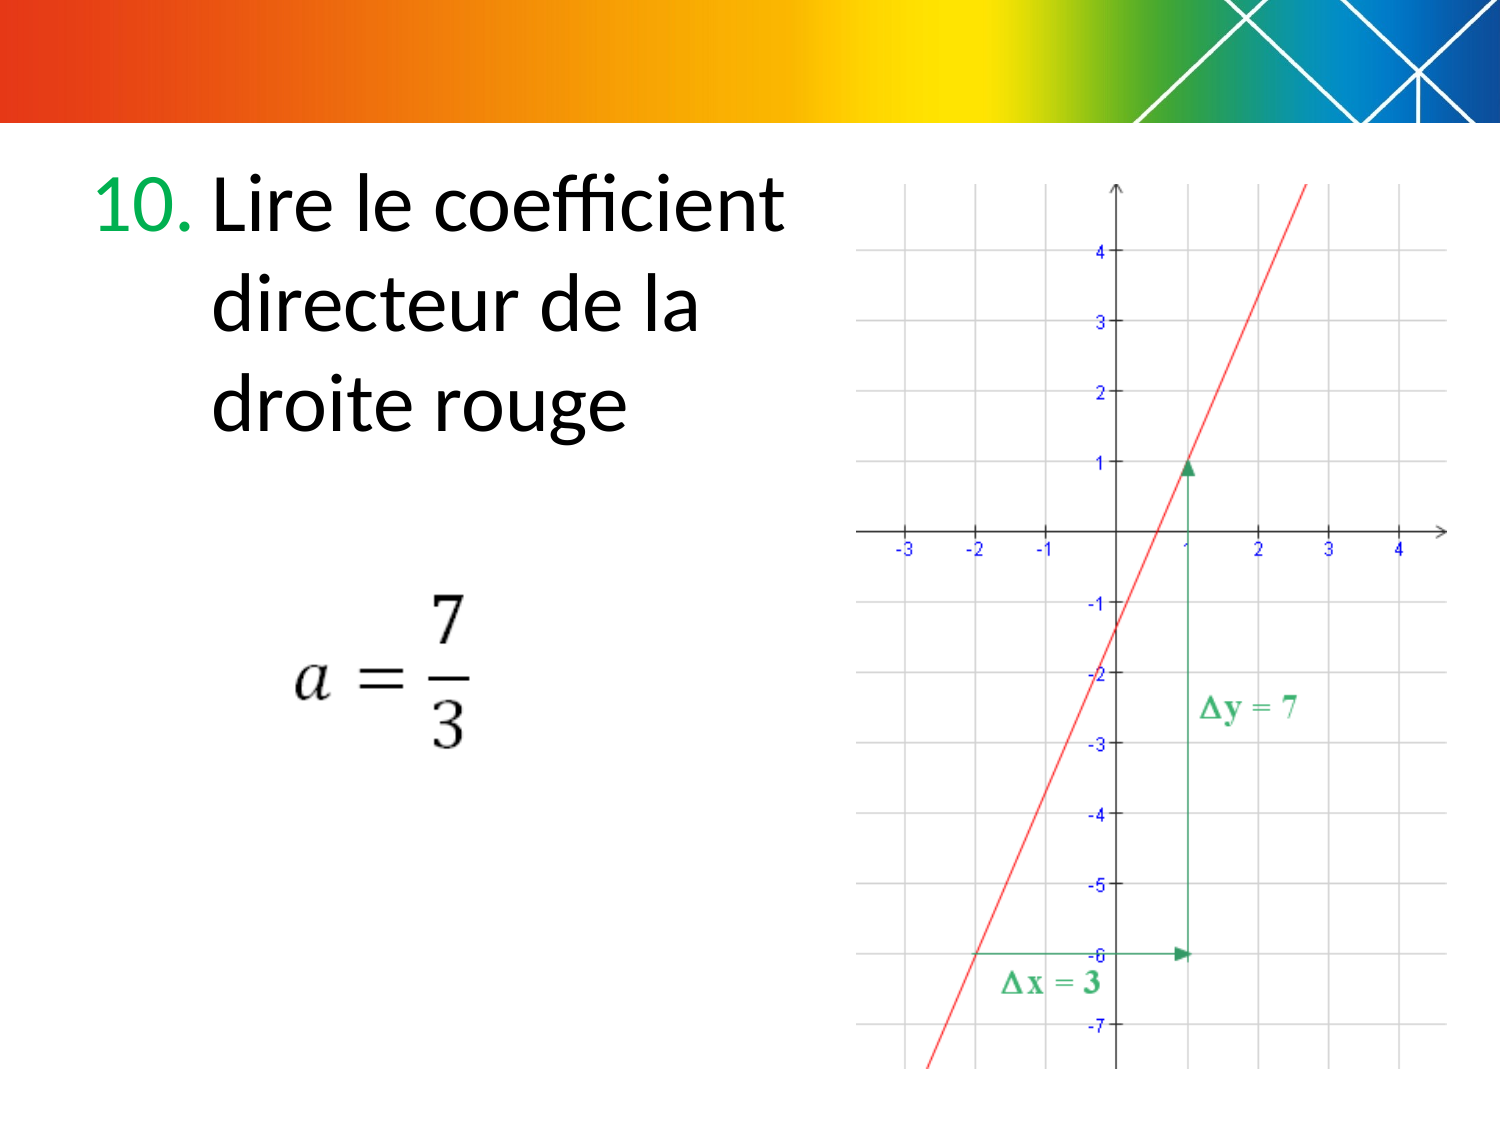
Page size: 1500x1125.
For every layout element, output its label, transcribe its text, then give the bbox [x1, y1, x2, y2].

title Lire le coefficient directeur de la droite rouge [74, 140, 810, 456]
picture [856, 184, 1447, 1070]
picture [0, 0, 1359, 123]
picture [1340, 0, 1500, 123]
picture [265, 574, 538, 788]
